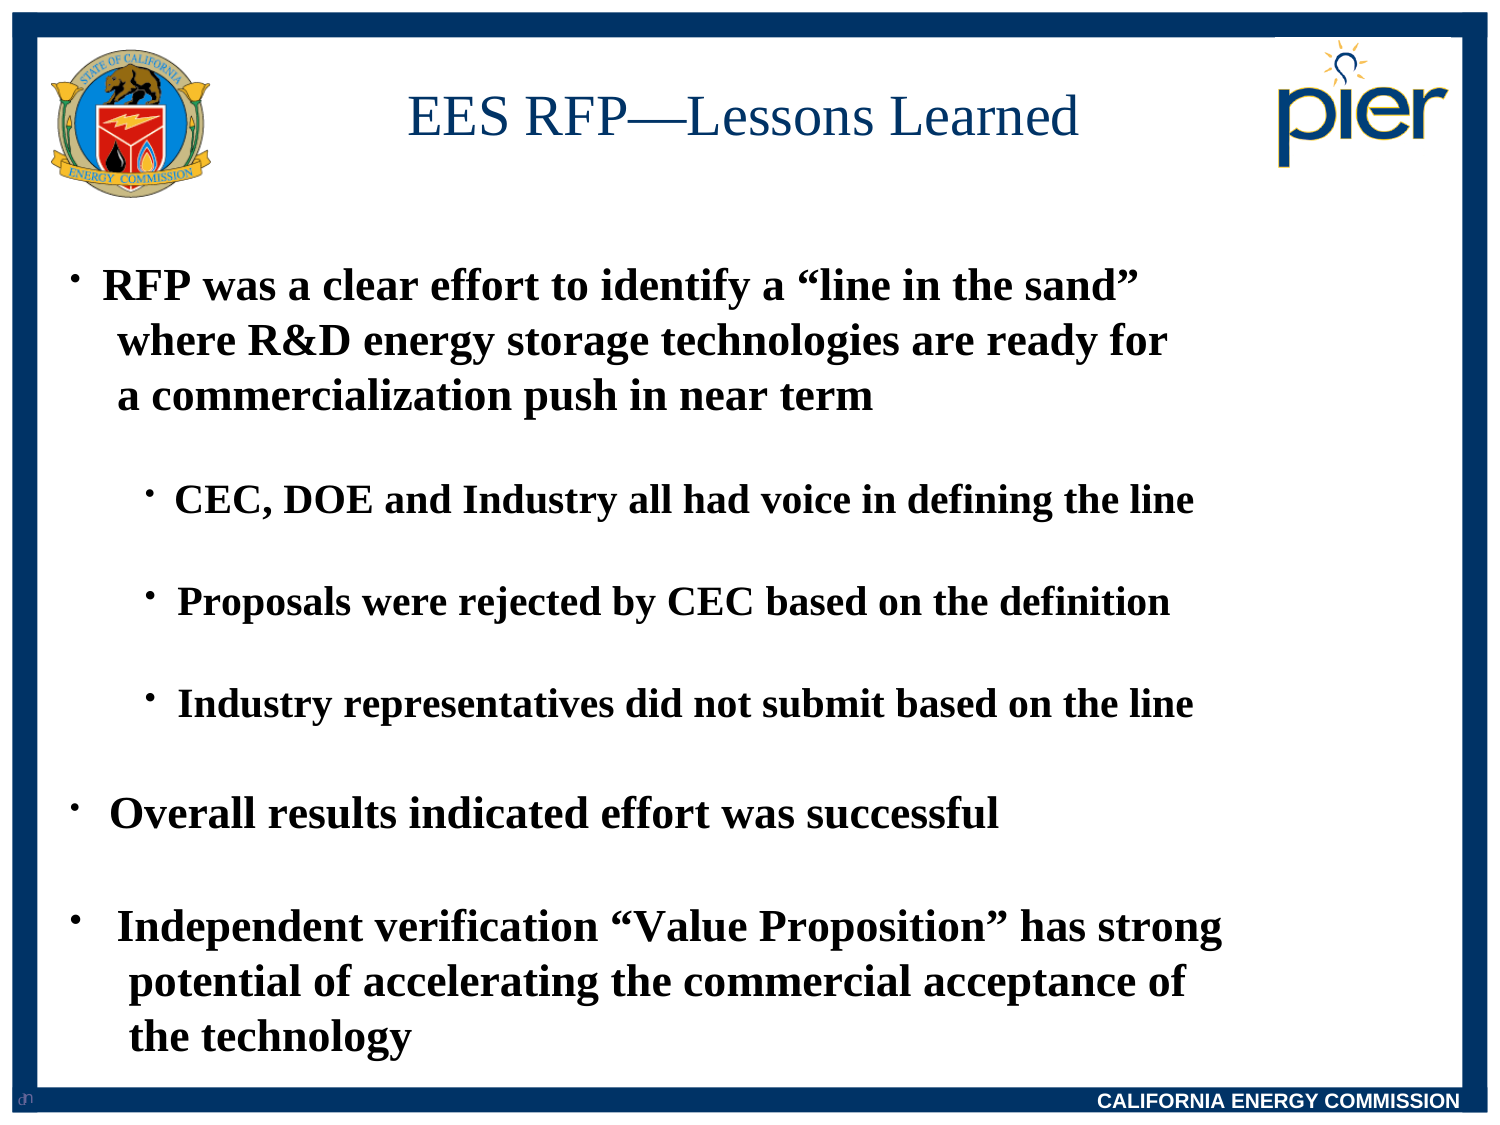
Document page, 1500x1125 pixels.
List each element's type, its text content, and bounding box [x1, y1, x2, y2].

title EES RFP—Lessons Learned [24, 37, 1463, 188]
subtitle RFP was a clear effort to identify a “line in the sand” where R&D energy storage technologies are ready for a commercialization push in near term CEC, DOE and Industry all had voice in defining the line Proposals were rejected by CEC based on the definition Industry representatives did not submit based on the line Overall results indicated effort was successful Independent verification “Value Proposition” has strong potential of accelerating the commercial acceptance of the technology [56, 246, 1432, 1097]
picture [50, 188, 211, 198]
